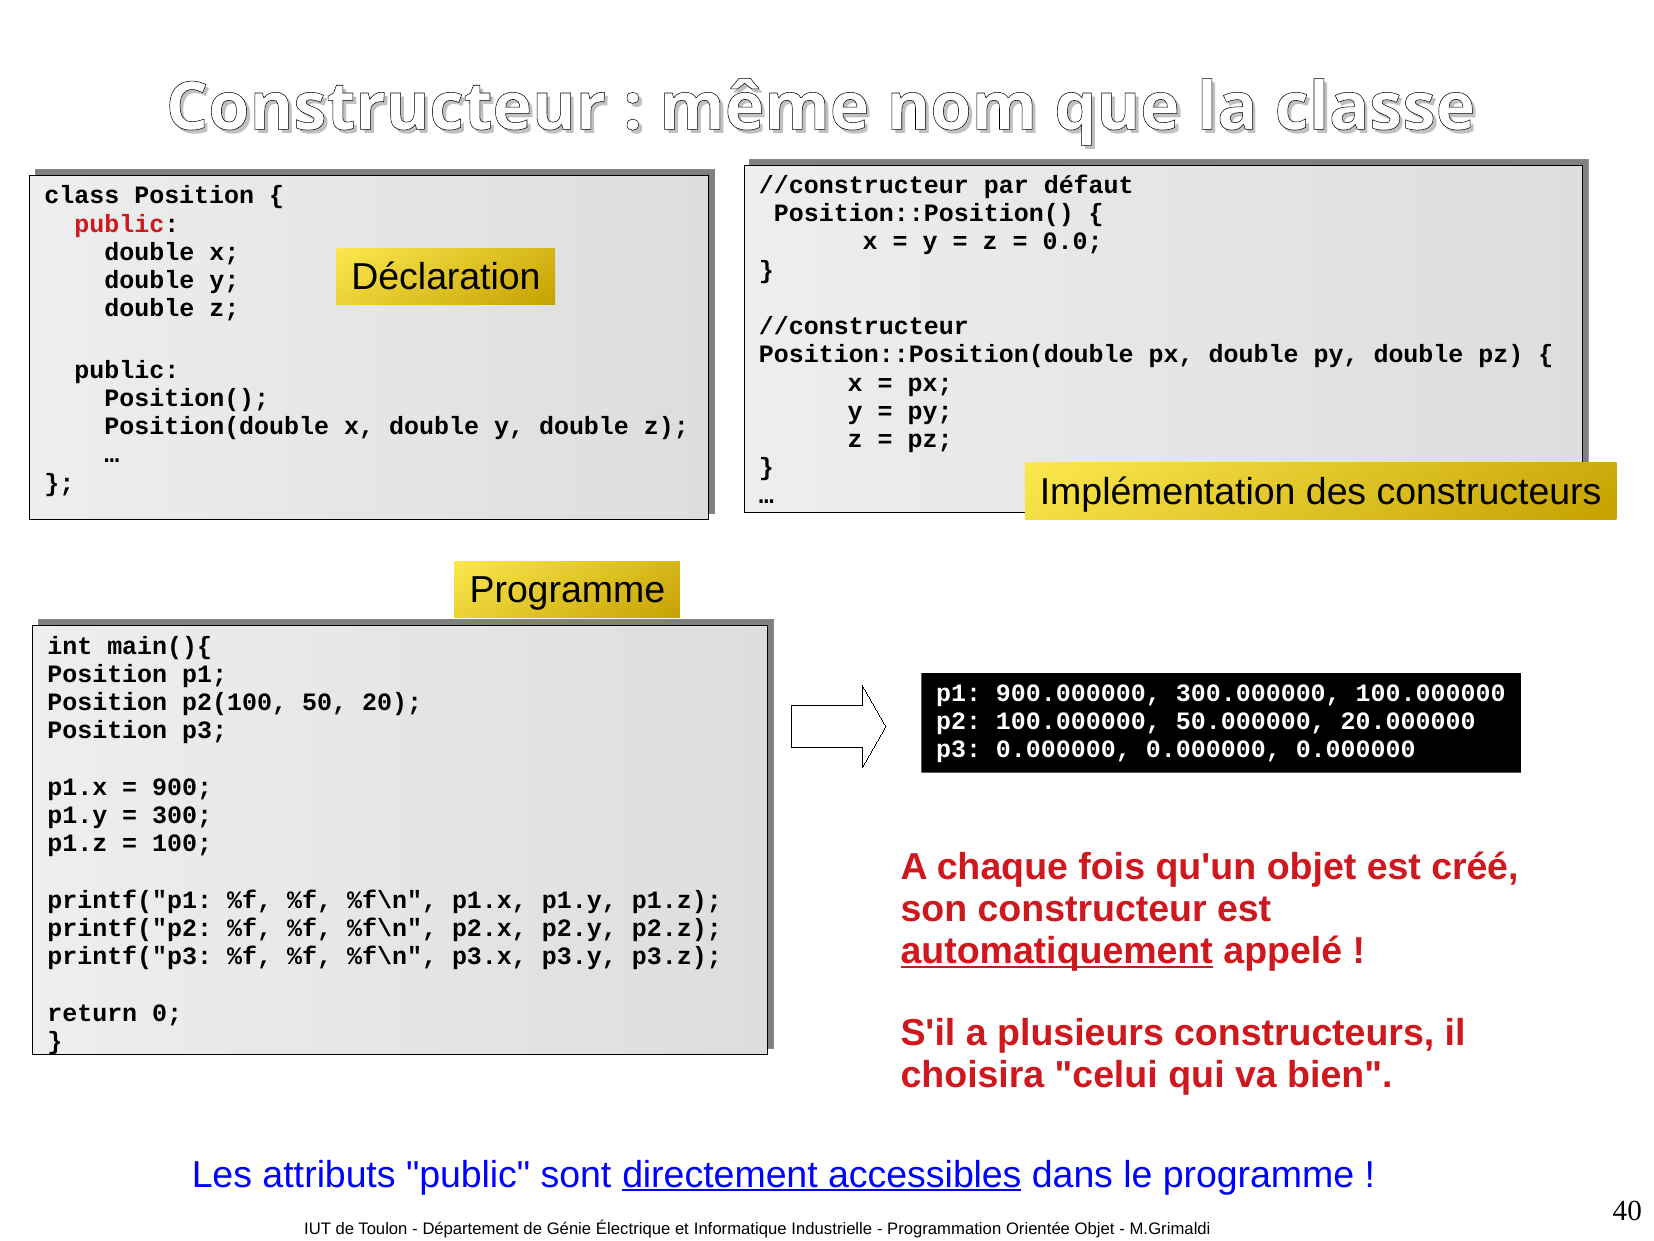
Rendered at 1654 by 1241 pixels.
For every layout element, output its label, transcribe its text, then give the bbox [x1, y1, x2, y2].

text_box Implémentation des constructeurs [1024, 462, 1617, 520]
text_box [791, 685, 886, 768]
text_box S'il a plusieurs constructeurs, il choisira "celui qui va bien". [885, 1003, 1583, 1146]
text_box class Position { public: double x; double y; double z; public: Position(); Position(double x, double y, double z); … }; [29, 175, 709, 520]
text_box Les attributs "public" sont directement accessibles dans le programme ! [177, 1145, 1406, 1241]
text_box Déclaration [336, 248, 556, 305]
text_box int main(){ Position p1; Position p2(100, 50, 20); Position p3; p1.x = 900; p1.y = 300; p1.z = 100; printf("p1: %f, %f, %f\n", p1.x, p1.y, p1.z); printf("p2: %f, %f, %f\n", p2.x, p2.y, p2.z); printf("p3: %f, %f, %f\n", p3.x, p3.y, p3.z); return 0; } [32, 625, 768, 1055]
text_box A chaque fois qu'un objet est créé, son constructeur est automatiquement appelé ! [885, 838, 1583, 981]
text_box //constructeur par défaut Position::Position() { x = y = z = 0.0; } //constructeur Position::Position(double px, double py, double pz) { x = px; y = py; z = pz; } … [744, 165, 1583, 513]
text_box p1: 900.000000, 300.000000, 100.000000 p2: 100.000000, 50.000000, 20.000000 p3: 0.000000, 0.000000, 0.000000 [921, 673, 1521, 773]
text_box Programme [454, 561, 680, 618]
title Constructeur : même nom que la classe [76, 0, 1565, 208]
